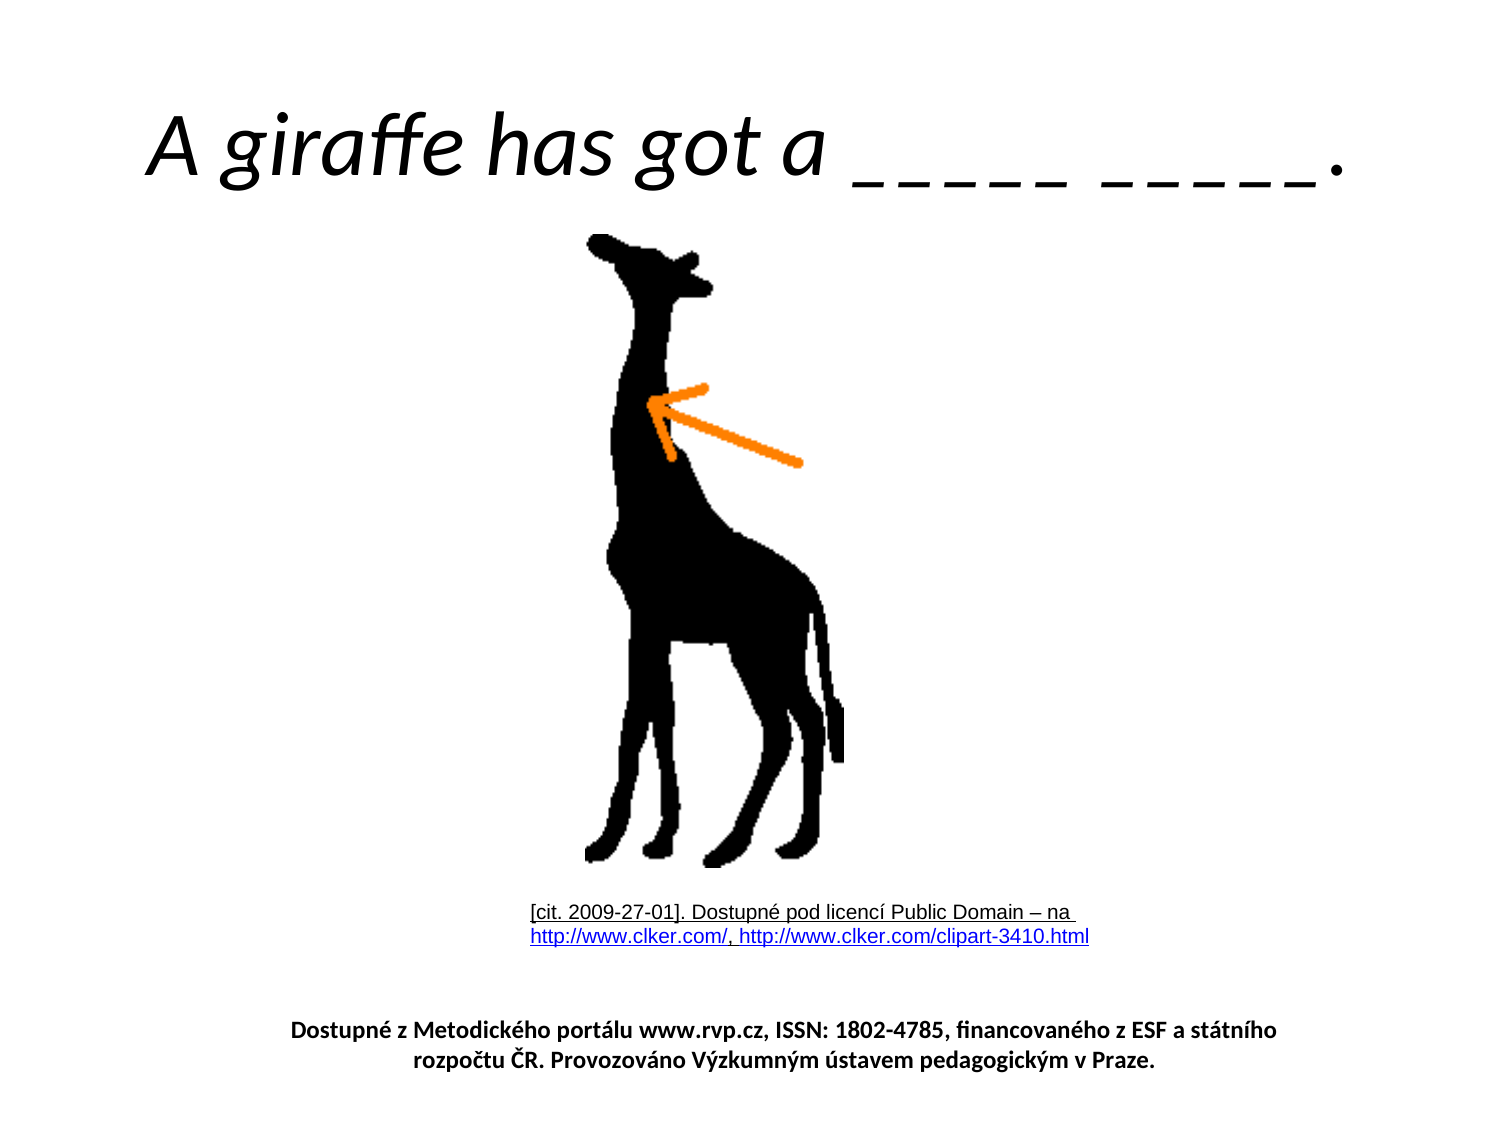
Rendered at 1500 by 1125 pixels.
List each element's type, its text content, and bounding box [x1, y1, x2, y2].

text_box [cit. 2009-27-01]. Dostupné pod licencí Public Domain – na http://www.clker.com/, http://www.clker.com/clipart-3410.html [515, 890, 1177, 956]
text_box [585, 234, 844, 868]
title A giraffe has got a _____ _____. [75, 45, 1426, 233]
text_box Dostupné z Metodického portálu www.rvp.cz, ISSN: 1802-4785, financovaného z ESF a státního rozpočtu ČR. Provozováno Výzkumným ústavem pedagogickým v Praze. [246, 1007, 1325, 1080]
